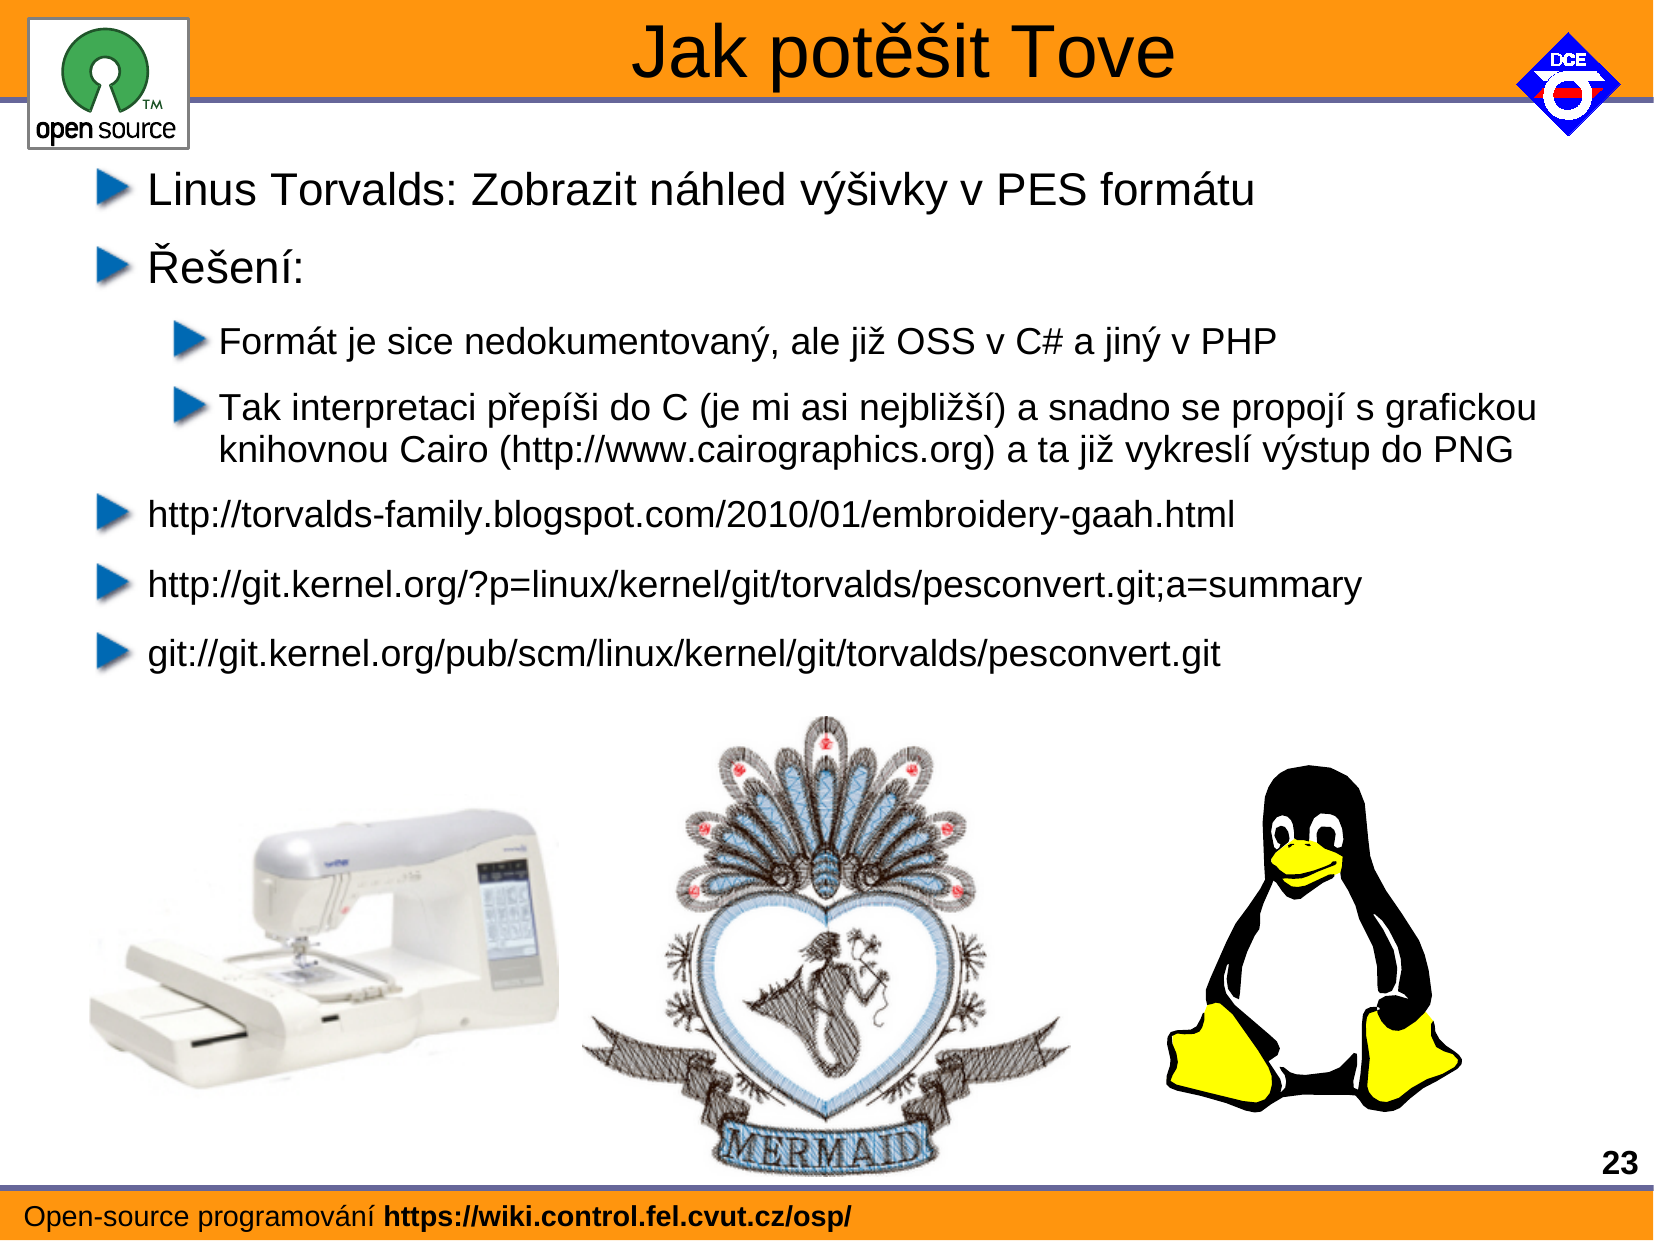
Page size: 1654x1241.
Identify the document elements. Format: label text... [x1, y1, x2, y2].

text_box [1166, 765, 1462, 1113]
list Linus Torvalds: Zobrazit náhled výšivky v PES formátu Řešení: Formát je sice nedokumentovaný, ale již OSS v C# a jiný v PHP Tak interpretaci přepíši do C (je mi asi nejbližší) a snadno se propojí s grafickou knihovnou Cairo (http://www.cairographics.org) a ta již vykreslí výstup do PNG http://torvalds-family.blogspot.com/2010/01/embroidery-gaah.html http://git.kernel.org/?p=linux/kernel/git/torvalds/pesconvert.git;a=summary git://git.kernel.org/pub/scm/linux/kernel/git/torvalds/pesconvert.git [76, 163, 1577, 758]
title Jak potěšit Tove [178, 5, 1631, 97]
picture [582, 716, 1071, 1177]
picture [89, 794, 559, 1099]
